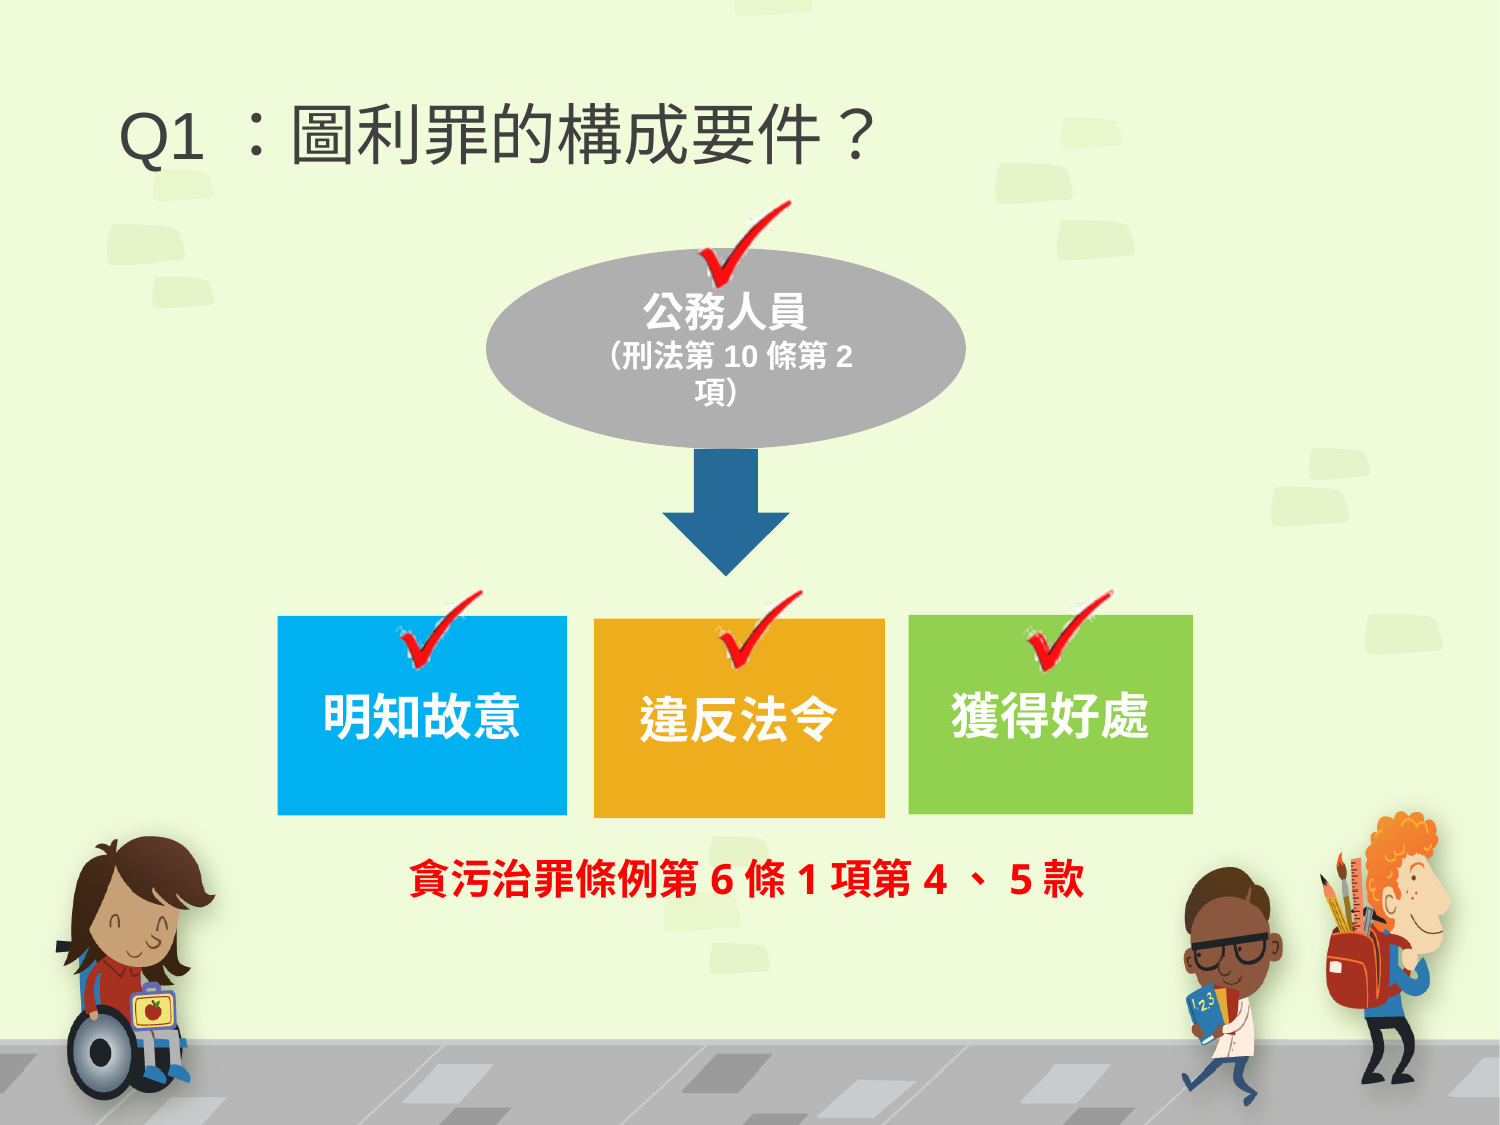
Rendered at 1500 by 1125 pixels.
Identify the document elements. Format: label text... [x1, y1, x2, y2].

text_box 獲得好處 [908, 614, 1194, 815]
text_box 違反法令 [593, 618, 885, 819]
text_box [662, 448, 790, 577]
text_box 貪污治罪條例第6條1項第4、5款 [393, 845, 1145, 911]
text_box 明知故意 [277, 615, 567, 816]
title Q1：圖利罪的構成要件？ [103, 59, 1313, 182]
text_box 公務人員 （刑法第10條第2項） [486, 248, 966, 448]
picture [0, 0, 1500, 1125]
